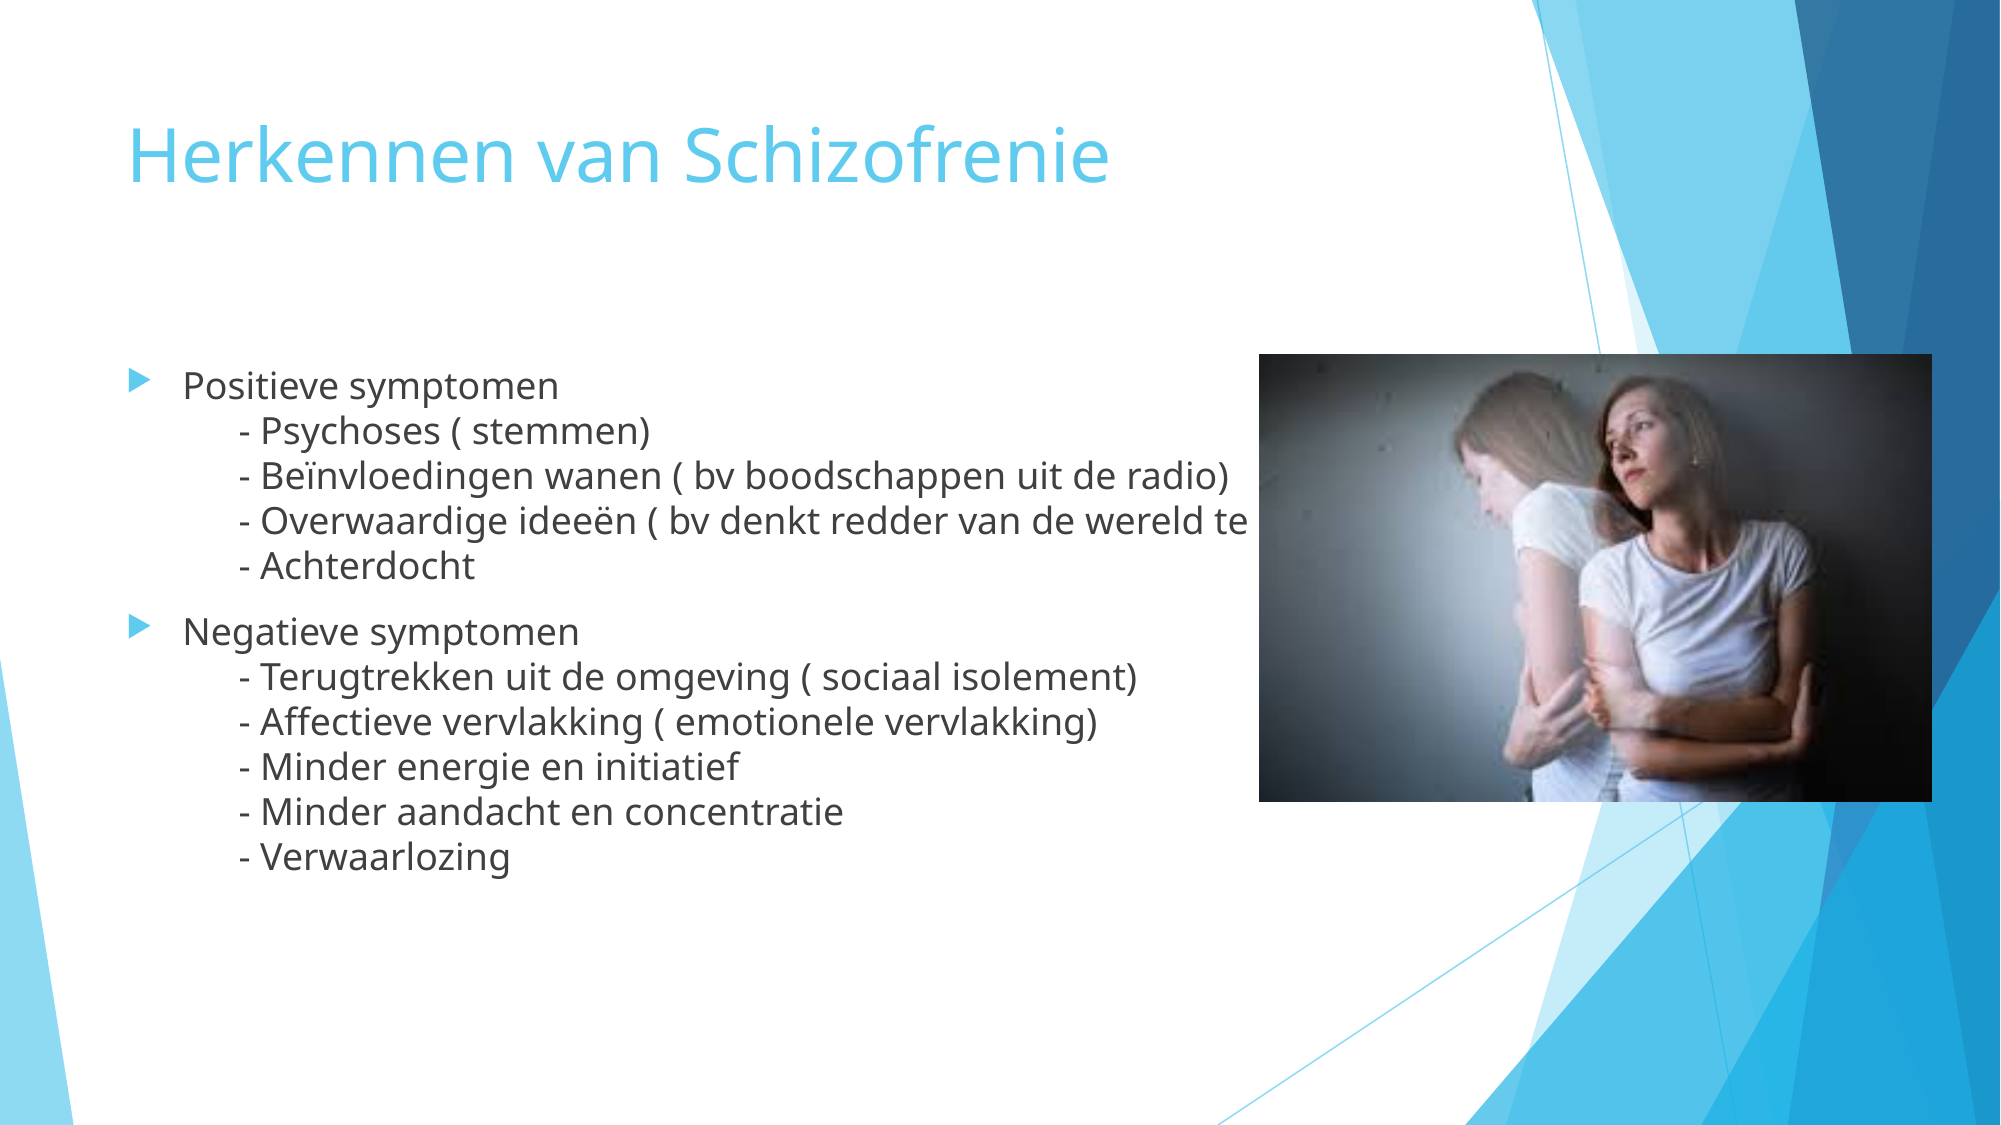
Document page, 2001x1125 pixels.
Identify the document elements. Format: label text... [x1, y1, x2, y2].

list Positieve symptomen - Psychoses ( stemmen) - Beïnvloedingen wanen ( bv boodschappen uit de radio) - Overwaardige ideeën ( bv denkt redder van de wereld te zijn ) - Achterdocht Negatieve symptomen - Terugtrekken uit de omgeving ( sociaal isolement) - Affectieve vervlakking ( emotionele vervlakking) - Minder energie en initiatief - Minder aandacht en concentratie - Verwaarlozing [111, 354, 1522, 992]
title Herkennen van Schizofrenie [111, 99, 1522, 317]
picture [1259, 354, 1932, 802]
